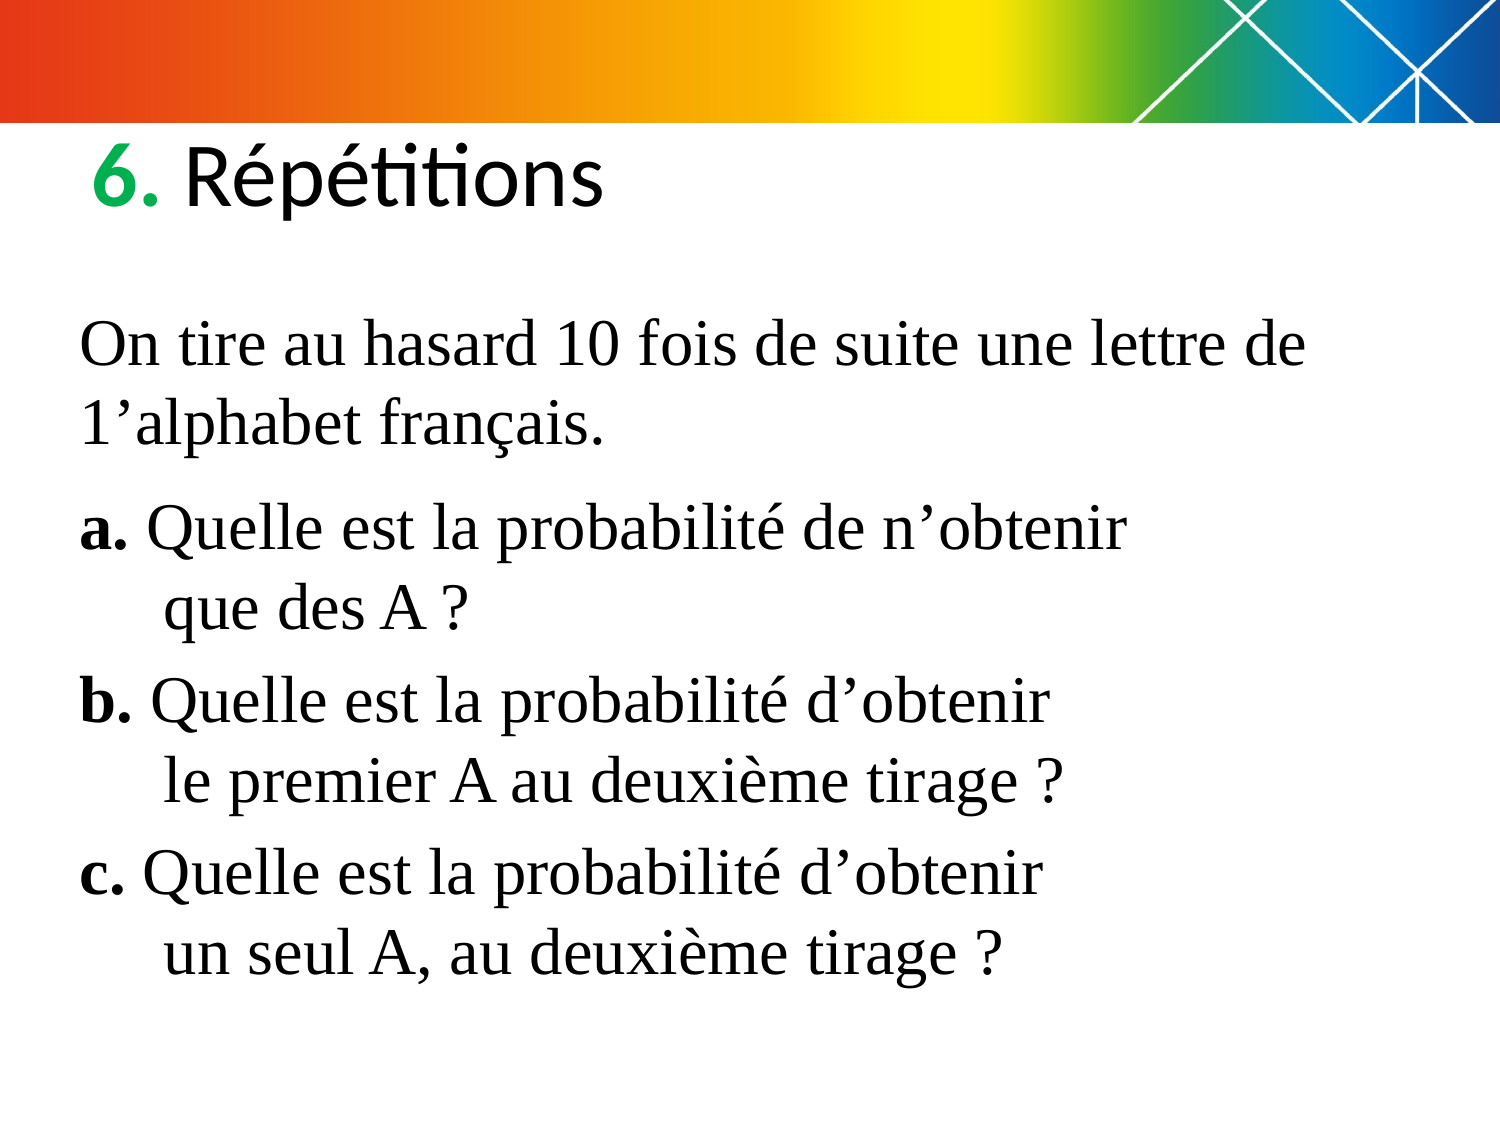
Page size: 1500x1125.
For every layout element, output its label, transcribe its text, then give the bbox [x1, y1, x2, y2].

picture [0, 0, 1341, 123]
text_box On tire au hasard 10 fois de suite une lettre de 1’alphabet français. a. Quelle est la probabilité de n’obtenir que des A ? b. Quelle est la probabilité d’obtenir le premier A au deuxième tirage ? c. Quelle est la probabilité d’obtenir un seul A, au deuxième tirage ? [64, 290, 1459, 1125]
picture [1340, 0, 1500, 123]
title 6. Répétitions [76, 107, 1427, 290]
